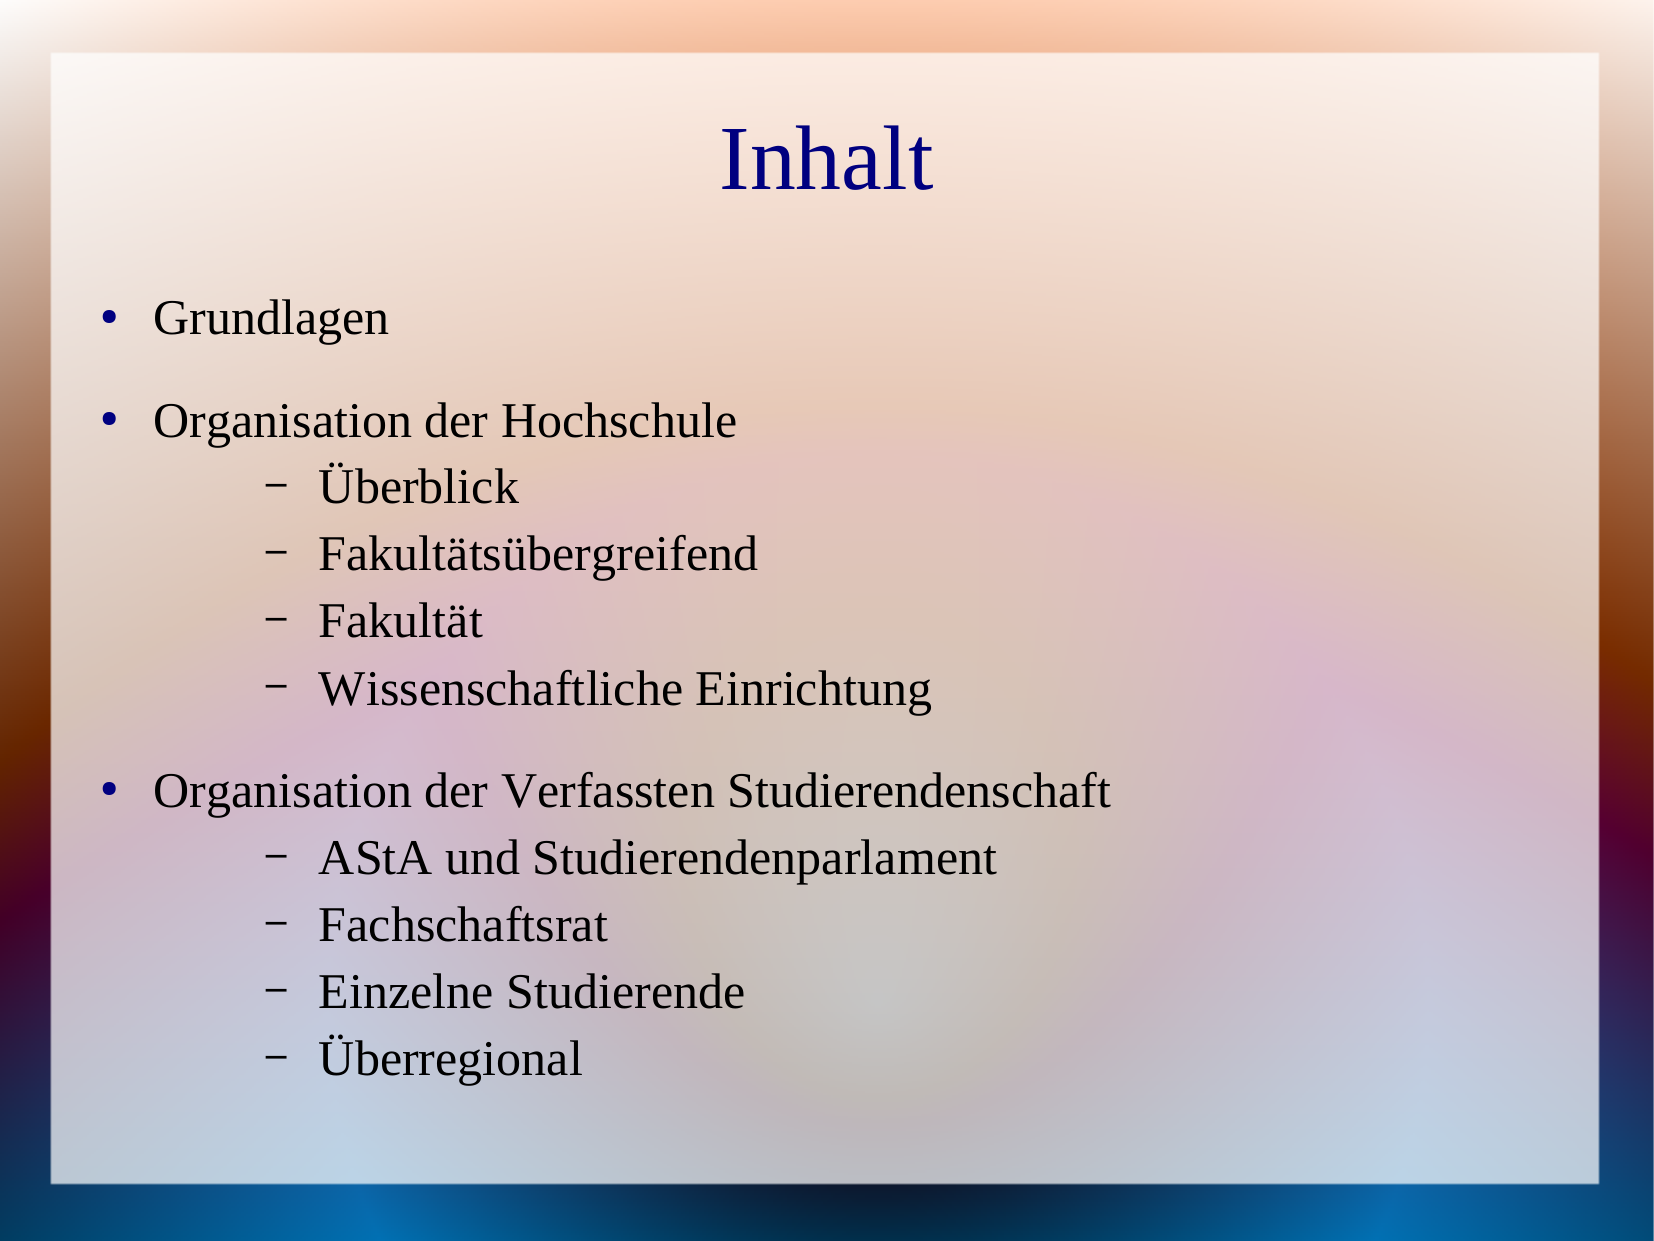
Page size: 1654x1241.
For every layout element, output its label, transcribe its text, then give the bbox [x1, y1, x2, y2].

picture [0, 0, 1654, 1241]
list Grundlagen Organisation der Hochschule Überblick Fakultätsübergreifend Fakultät Wissenschaftliche Einrichtung Organisation der Verfassten Studierendenschaft AStA und Studierendenparlament Fachschaftsrat Einzelne Studierende Überregional [82, 290, 1571, 1098]
title Inhalt [82, 55, 1571, 263]
